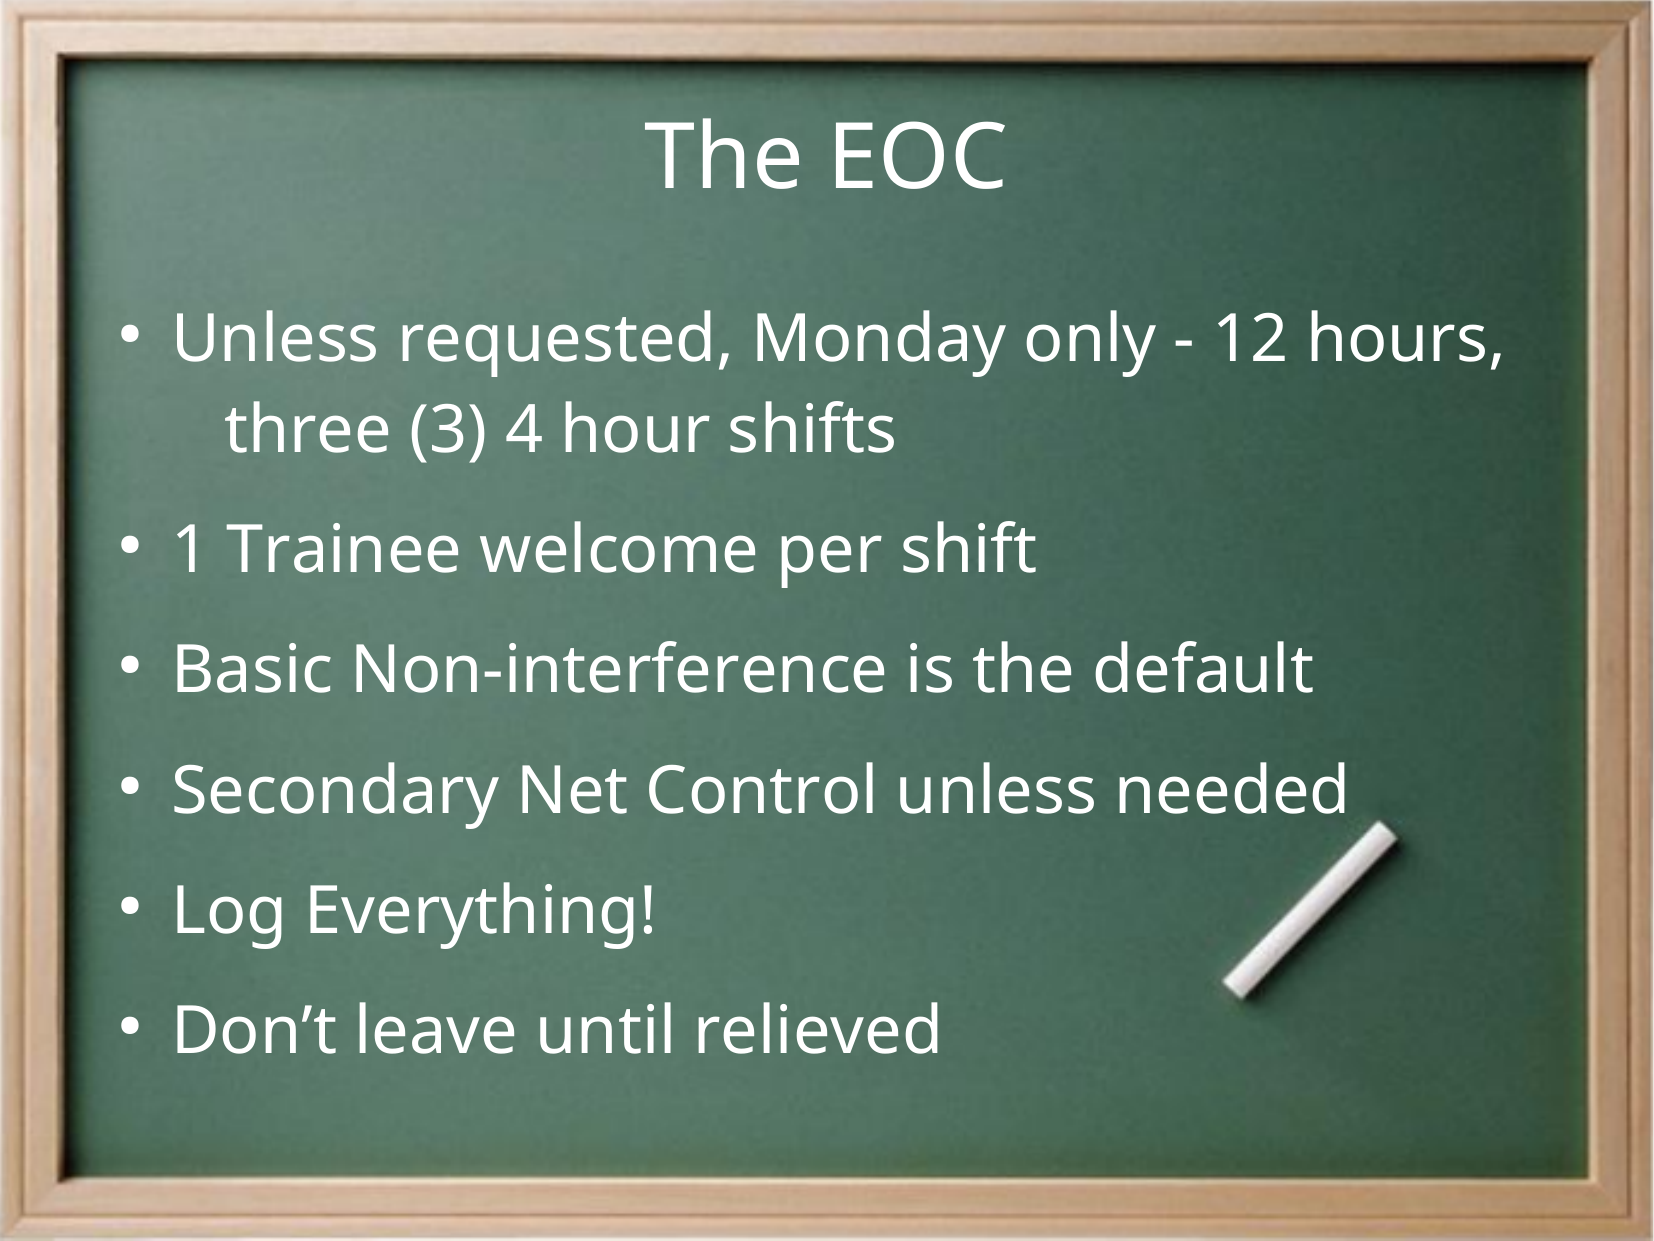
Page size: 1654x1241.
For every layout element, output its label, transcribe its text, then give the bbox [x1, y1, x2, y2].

list Unless requested, Monday only - 12 hours, three (3) 4 hour shifts 1 Trainee welcome per shift Basic Non-interference is the default Secondary Net Control unless needed Log Everything! Don’t leave until relieved [82, 290, 1571, 1109]
title The EOC [82, 49, 1571, 257]
picture [0, 0, 1654, 1241]
